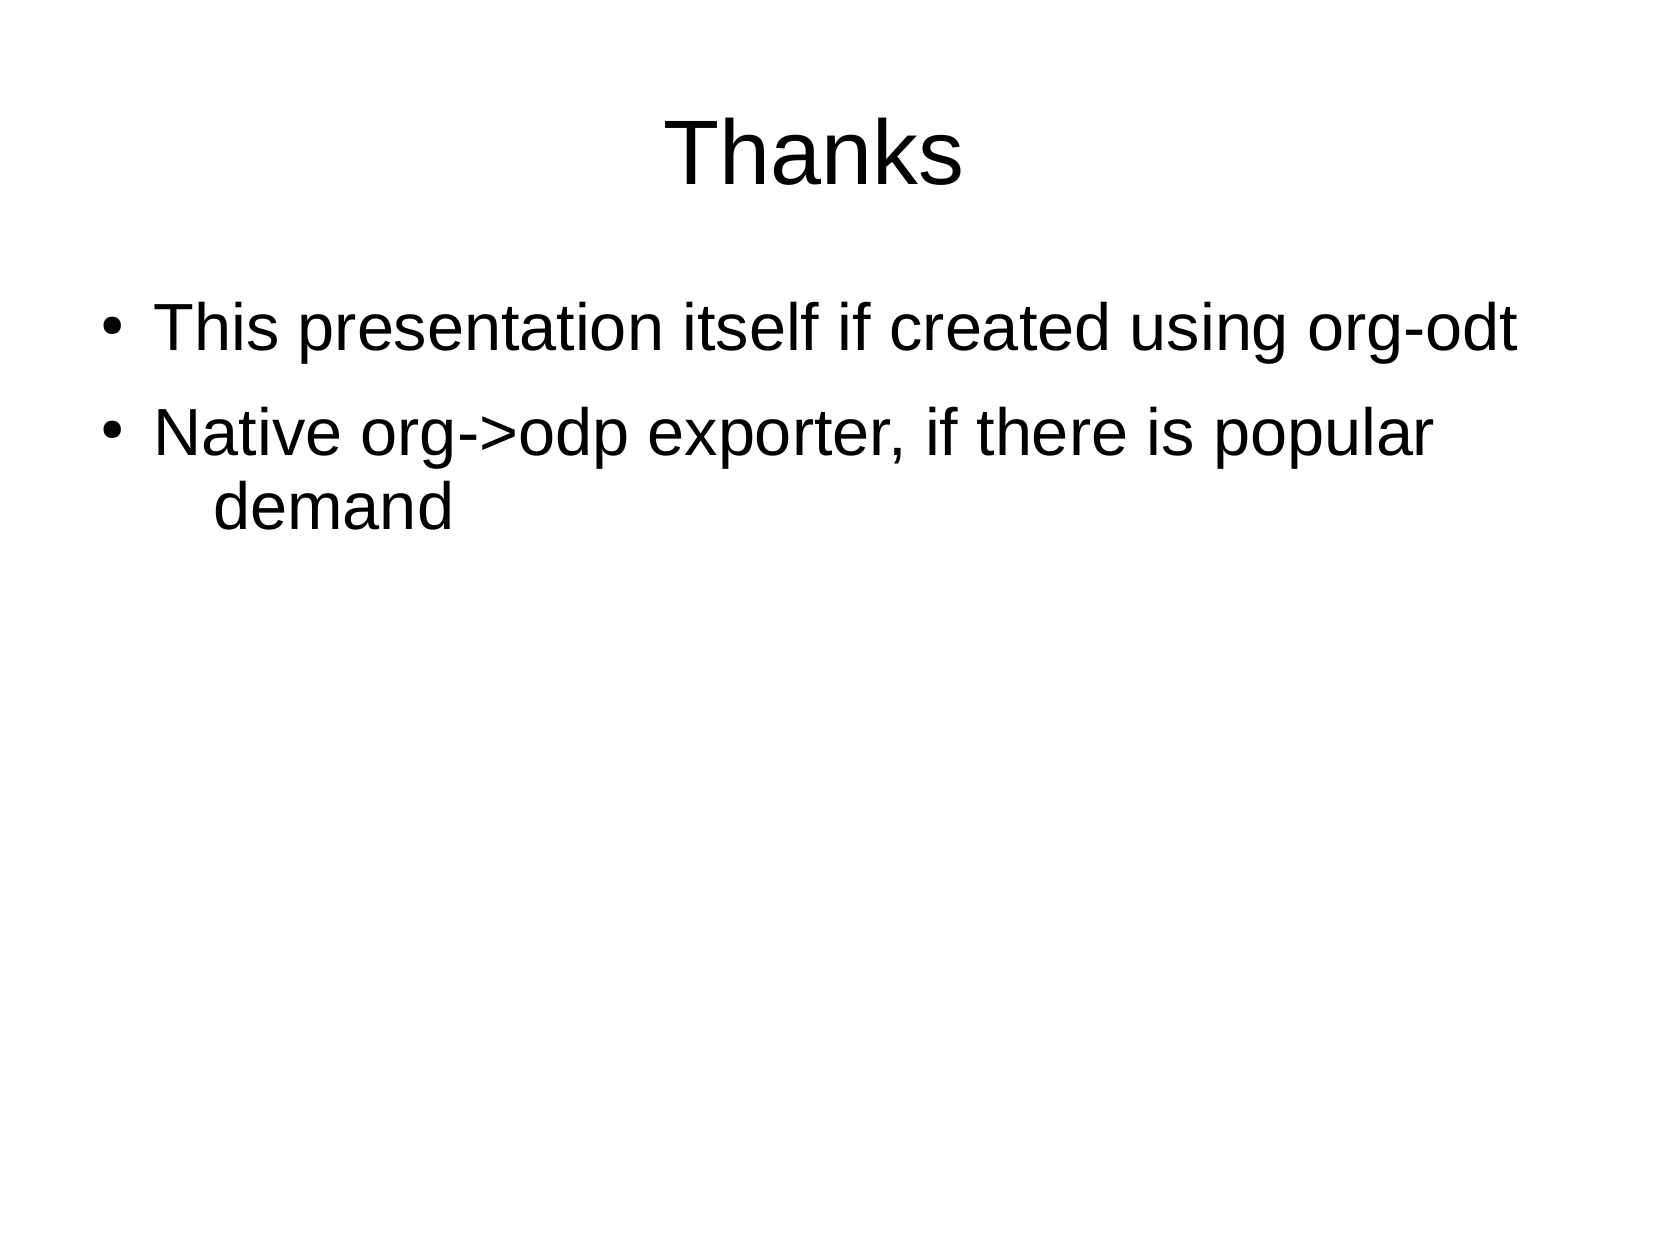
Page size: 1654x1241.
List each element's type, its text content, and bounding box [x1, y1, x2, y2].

list This presentation itself if created using org-odt Native org->odp exporter, if there is popular demand [82, 290, 1571, 1109]
title Thanks [82, 49, 1571, 257]
